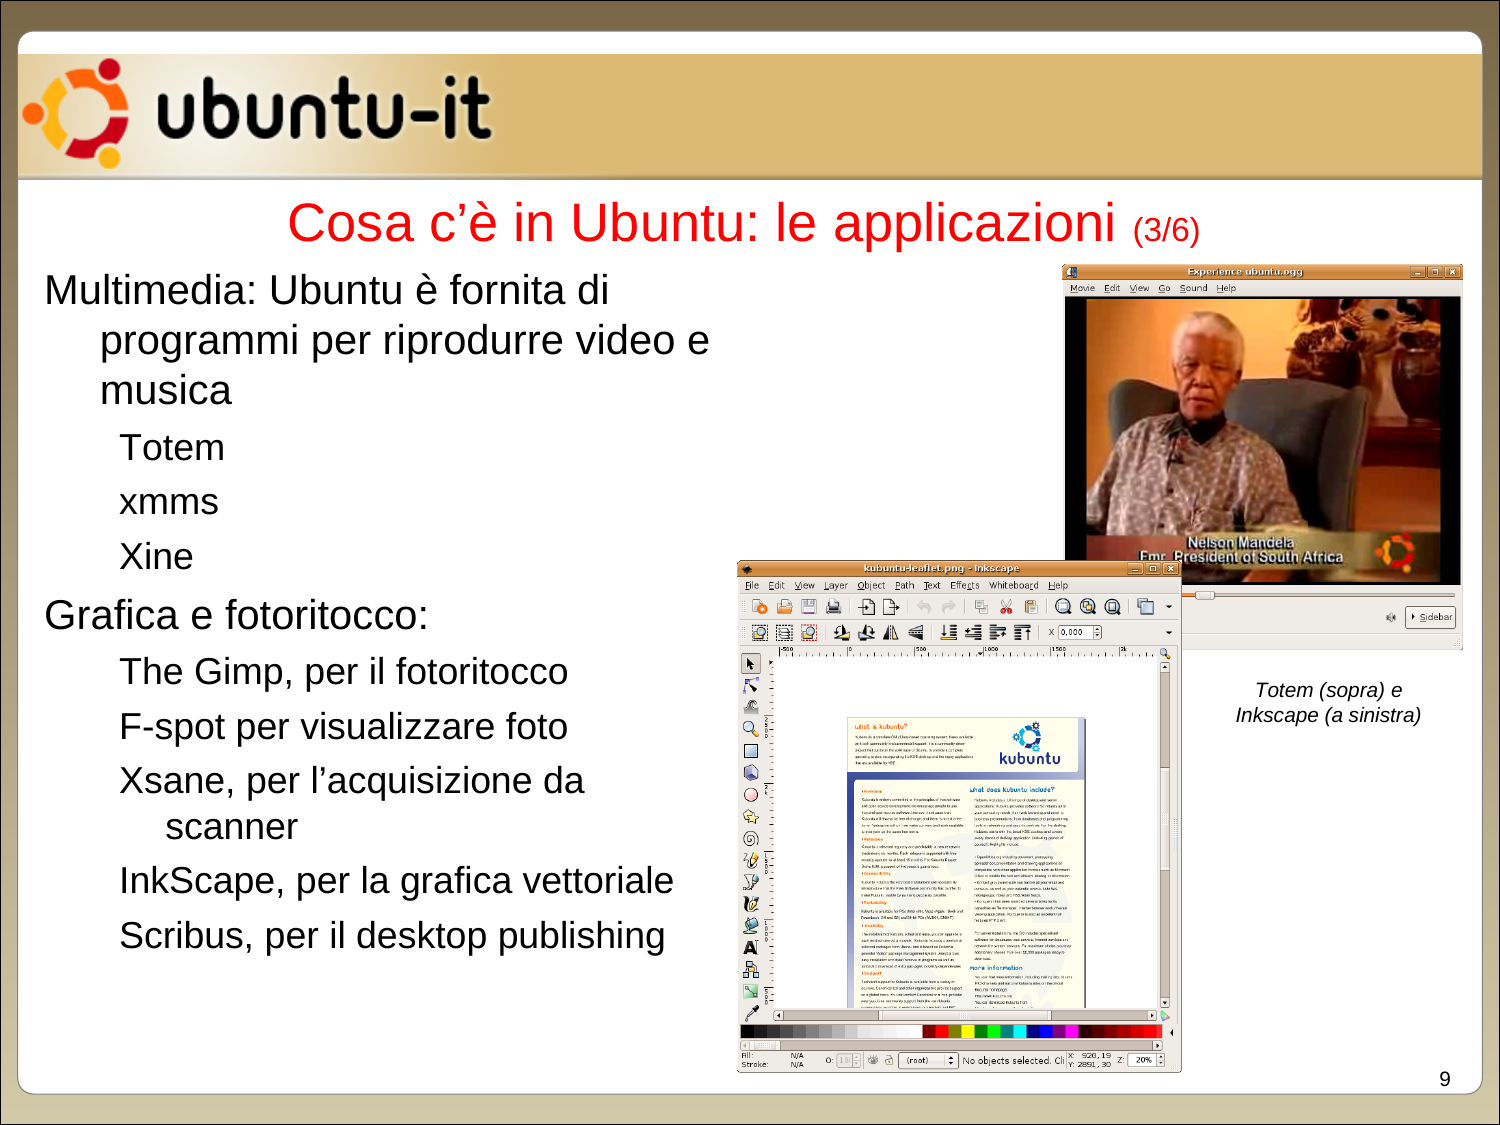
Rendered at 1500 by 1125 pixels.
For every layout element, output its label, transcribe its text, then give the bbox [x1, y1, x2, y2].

text_box Totem (sopra) e Inkscape (a sinistra) [1210, 668, 1447, 739]
picture [737, 264, 1463, 1073]
title Cosa c’è in Ubuntu: le applicazioni (3/6) [17, 178, 1471, 262]
picture [18, 54, 1483, 180]
list Multimedia: Ubuntu è fornita di programmi per riprodurre video e musica Totem xmms Xine Grafica e fotoritocco: The Gimp, per il fotoritocco F-spot per visualizzare foto Xsane, per l’acquisizione da scanner InkScape, per la grafica vettoriale Scribus, per il desktop publishing [29, 255, 739, 1109]
